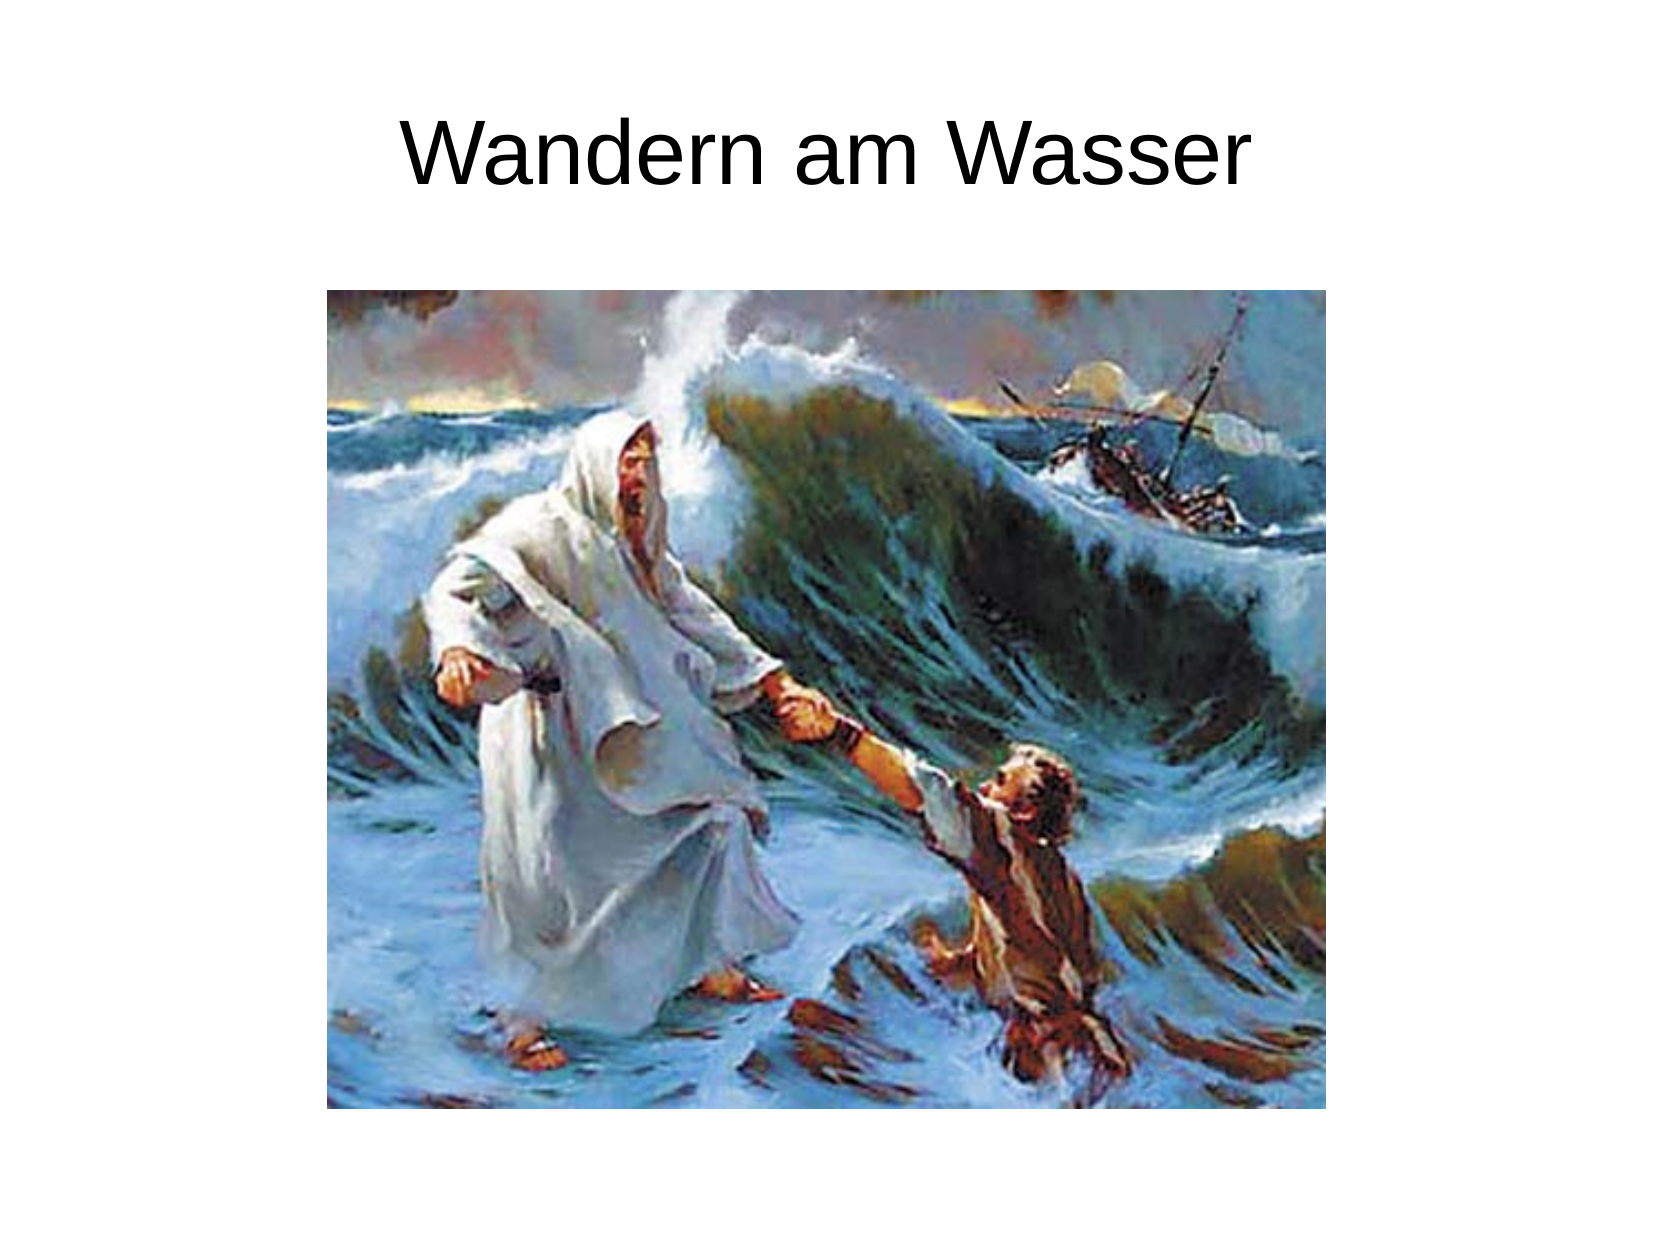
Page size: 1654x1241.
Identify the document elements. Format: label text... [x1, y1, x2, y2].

picture [327, 290, 1326, 1109]
title Wandern am Wasser [82, 49, 1571, 257]
